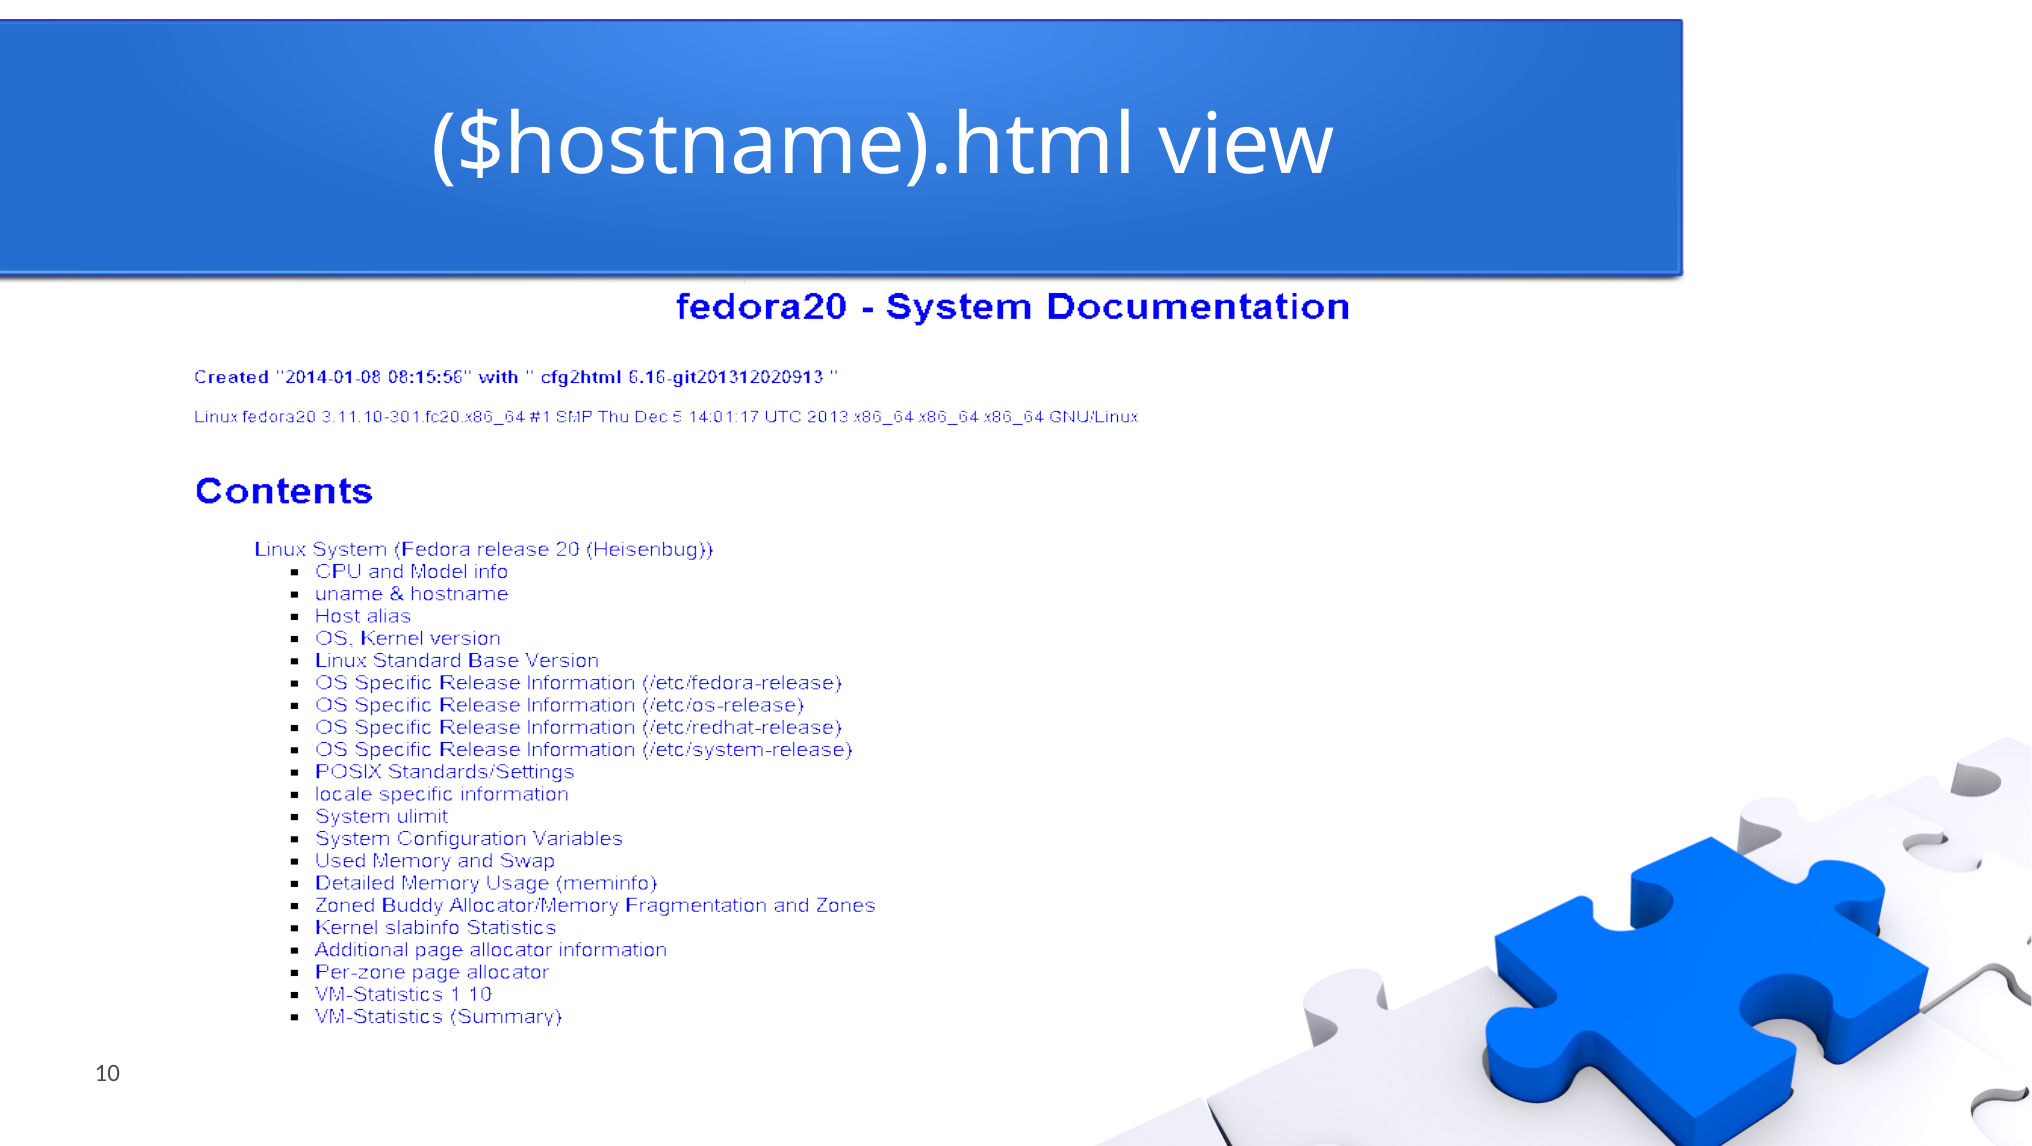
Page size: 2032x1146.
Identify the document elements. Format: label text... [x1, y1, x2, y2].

picture [0, 19, 2032, 1146]
title ($hostname).html view [101, 45, 1666, 237]
